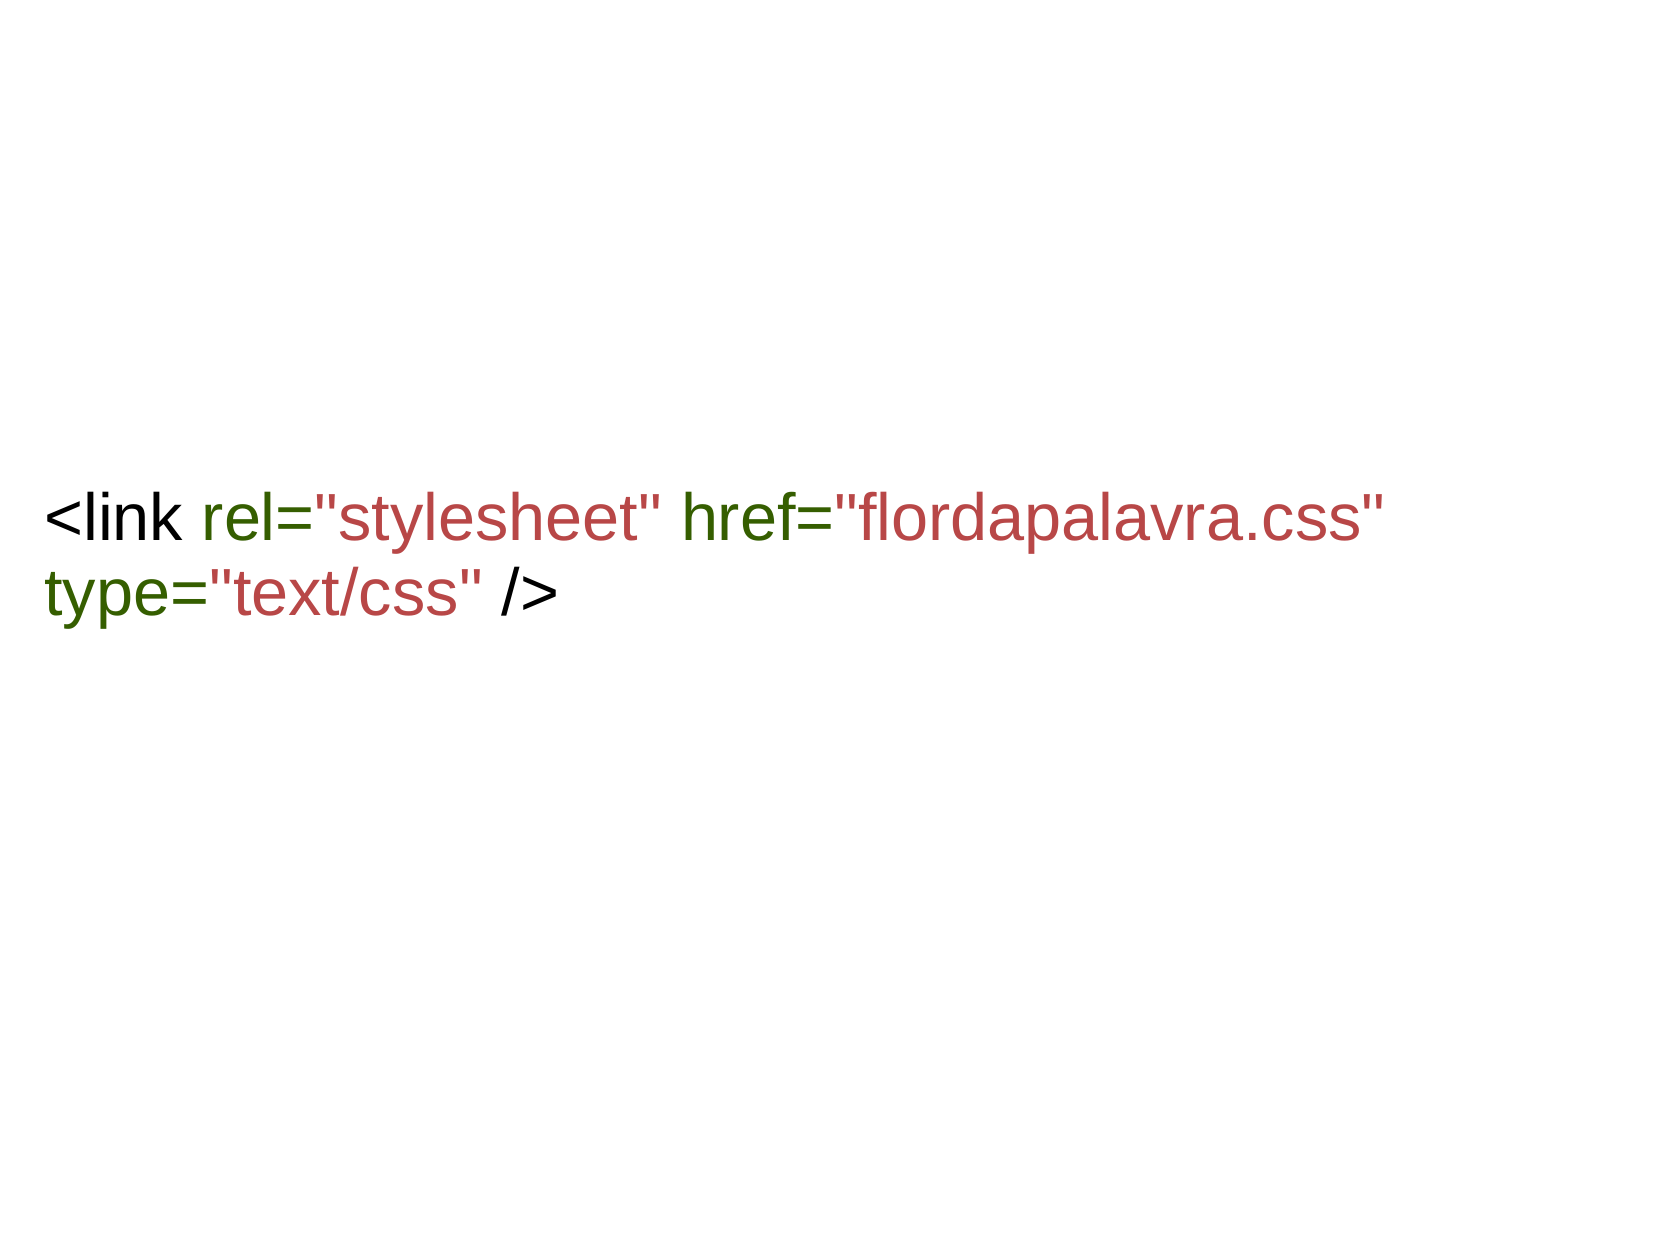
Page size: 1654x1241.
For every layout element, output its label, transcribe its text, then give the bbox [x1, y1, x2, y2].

text_box <link rel="stylesheet" href="flordapalavra.css" type="text/css" /> [29, 472, 1595, 764]
